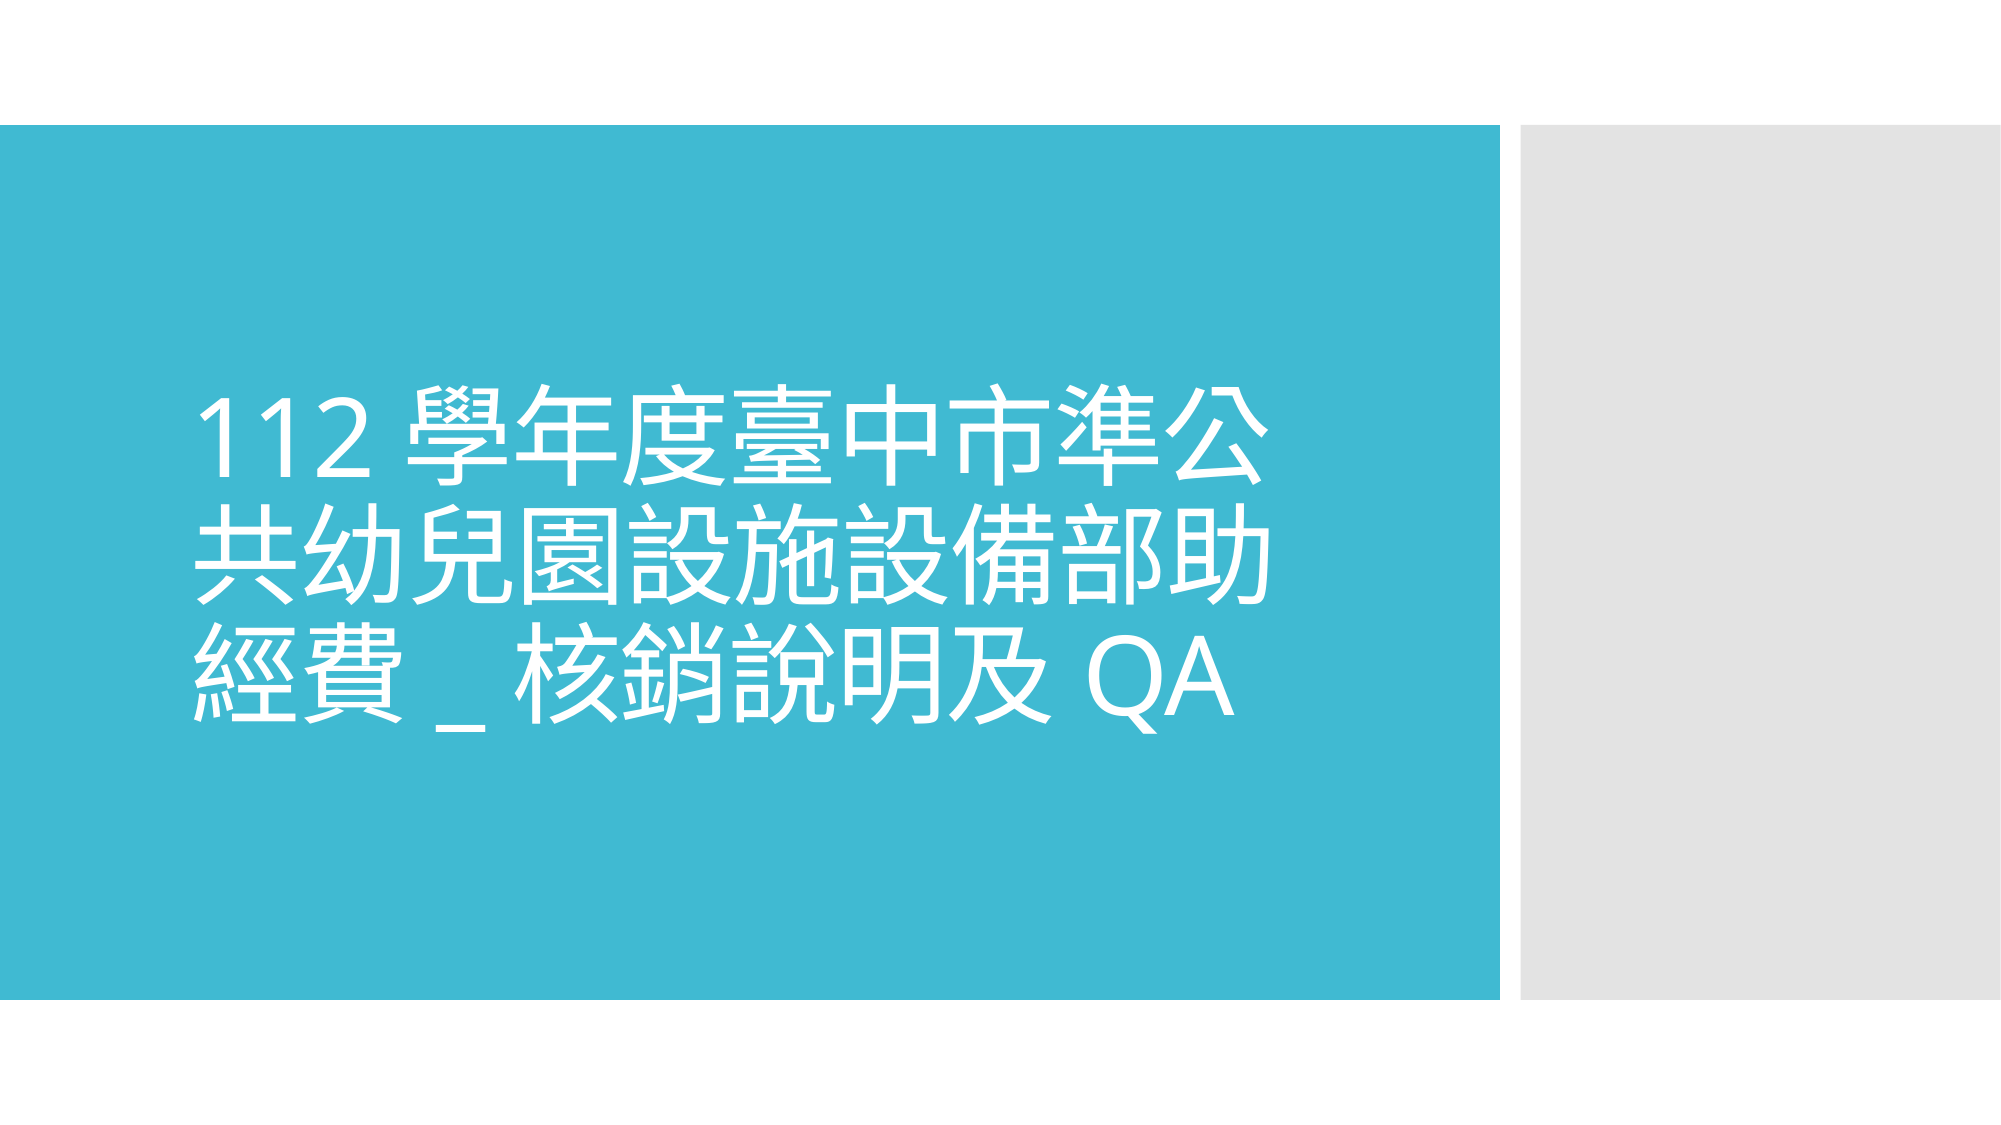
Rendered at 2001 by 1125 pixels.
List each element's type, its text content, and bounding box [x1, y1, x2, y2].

title 112學年度臺中市準公共幼兒園設施設備部助經費_核銷說明及QA [175, 213, 1376, 747]
